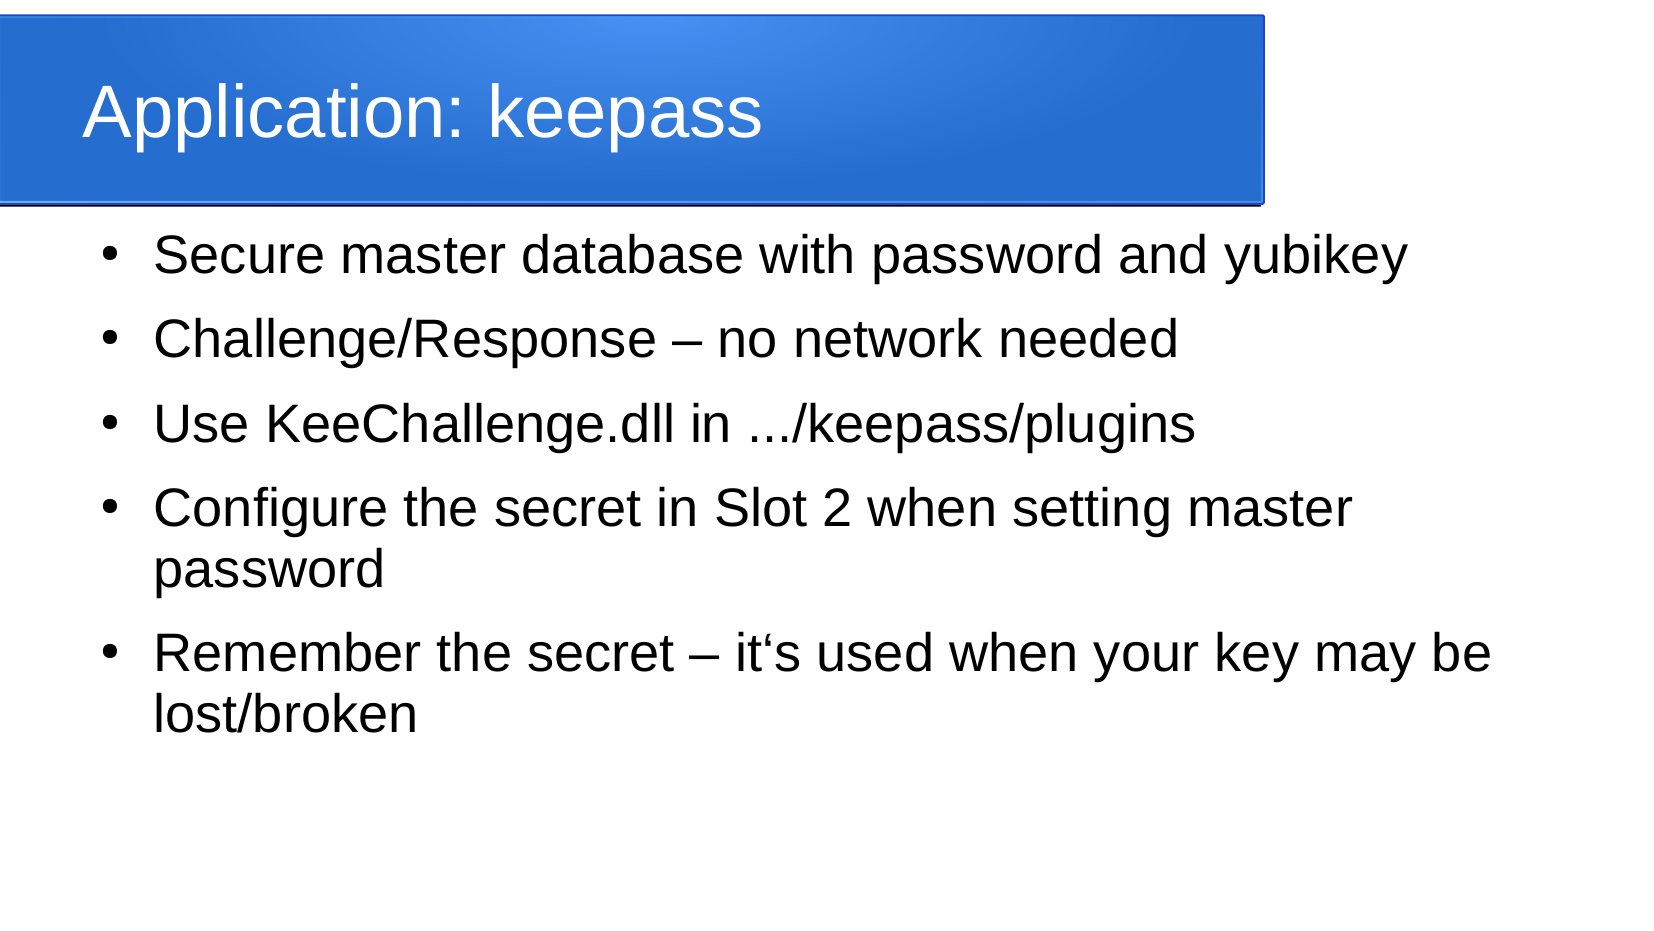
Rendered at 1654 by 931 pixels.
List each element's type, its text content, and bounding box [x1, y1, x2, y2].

title Application: keepass [82, 35, 1235, 189]
list Secure master database with password and yubikey Challenge/Response – no network needed Use KeeChallenge.dll in .../keepass/plugins Configure the secret in Slot 2 when setting master password Remember the secret – it‘s used when your key may be lost/broken [82, 224, 1571, 863]
